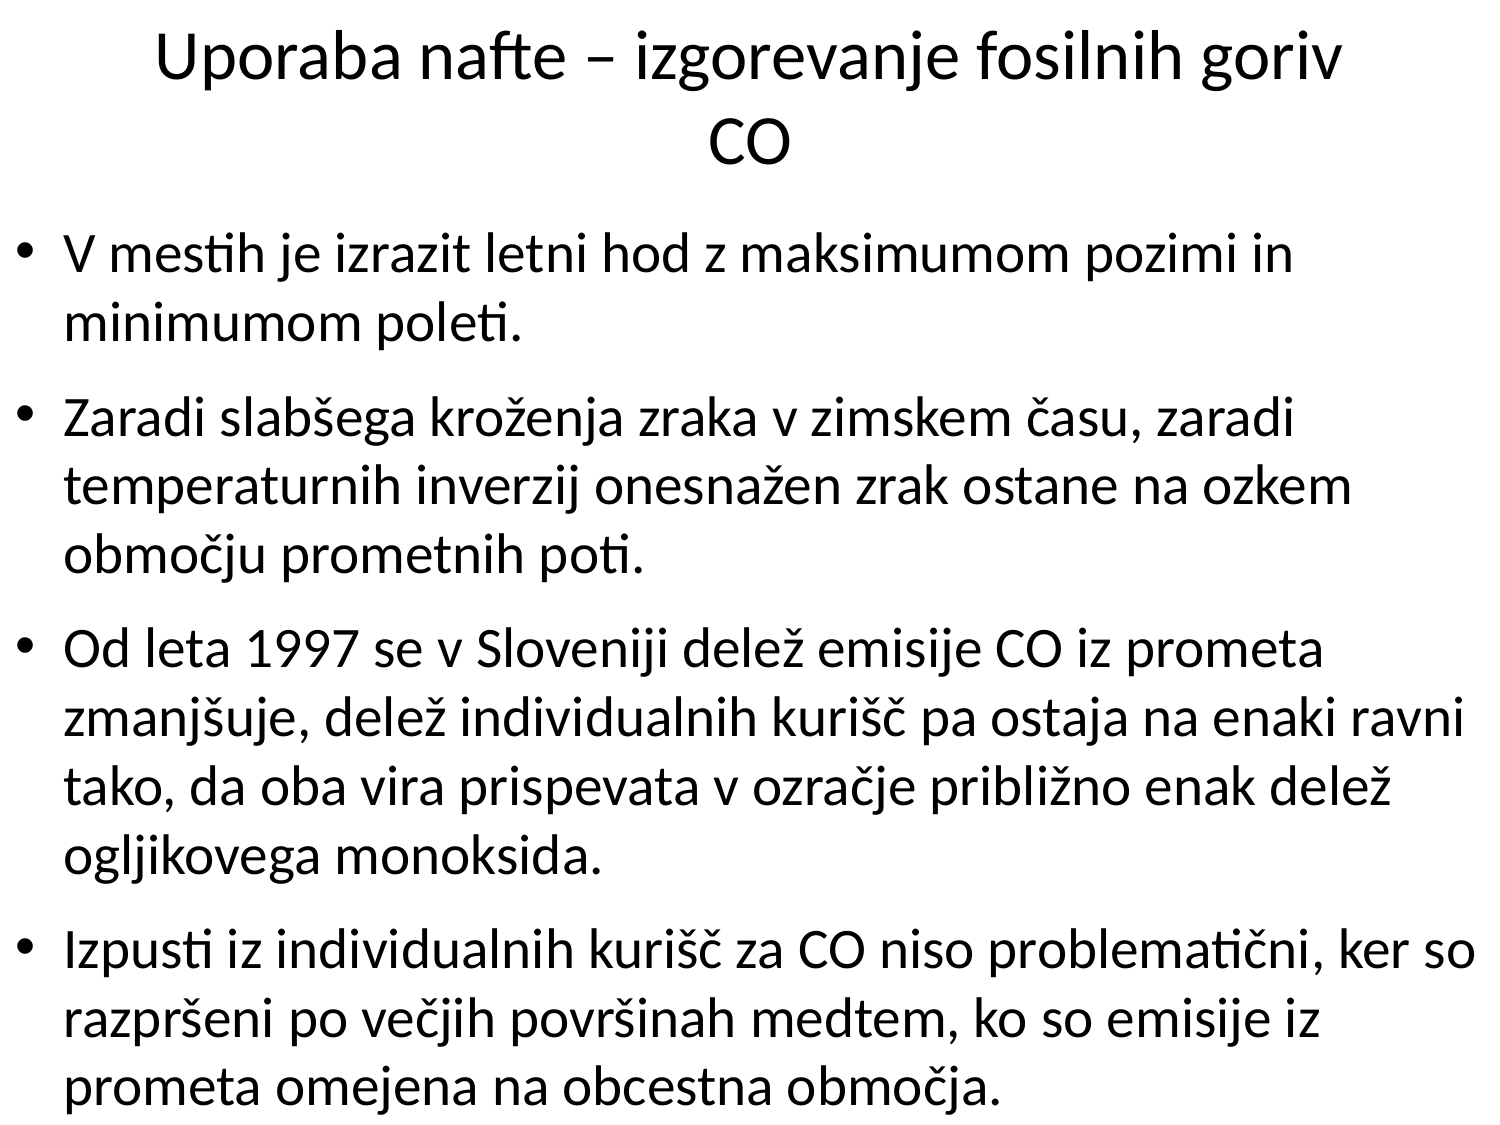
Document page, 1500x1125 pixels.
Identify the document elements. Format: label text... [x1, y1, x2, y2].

list V mestih je izrazit letni hod z maksimumom pozimi in minimumom poleti. Zaradi slabšega kroženja zraka v zimskem času, zaradi temperaturnih inverzij onesnažen zrak ostane na ozkem območju prometnih poti. Od leta 1997 se v Sloveniji delež emisije CO iz prometa zmanjšuje, delež individualnih kurišč pa ostaja na enaki ravni tako, da oba vira prispevata v ozračje približno enak delež ogljikovega monoksida. Izpusti iz individualnih kurišč za CO niso problematični, ker so razpršeni po večjih površinah medtem, ko so emisije iz prometa omejena na obcestna območja. [0, 208, 1500, 1125]
title Uporaba nafte – izgorevanje fosilnih goriv CO [0, 0, 1500, 188]
